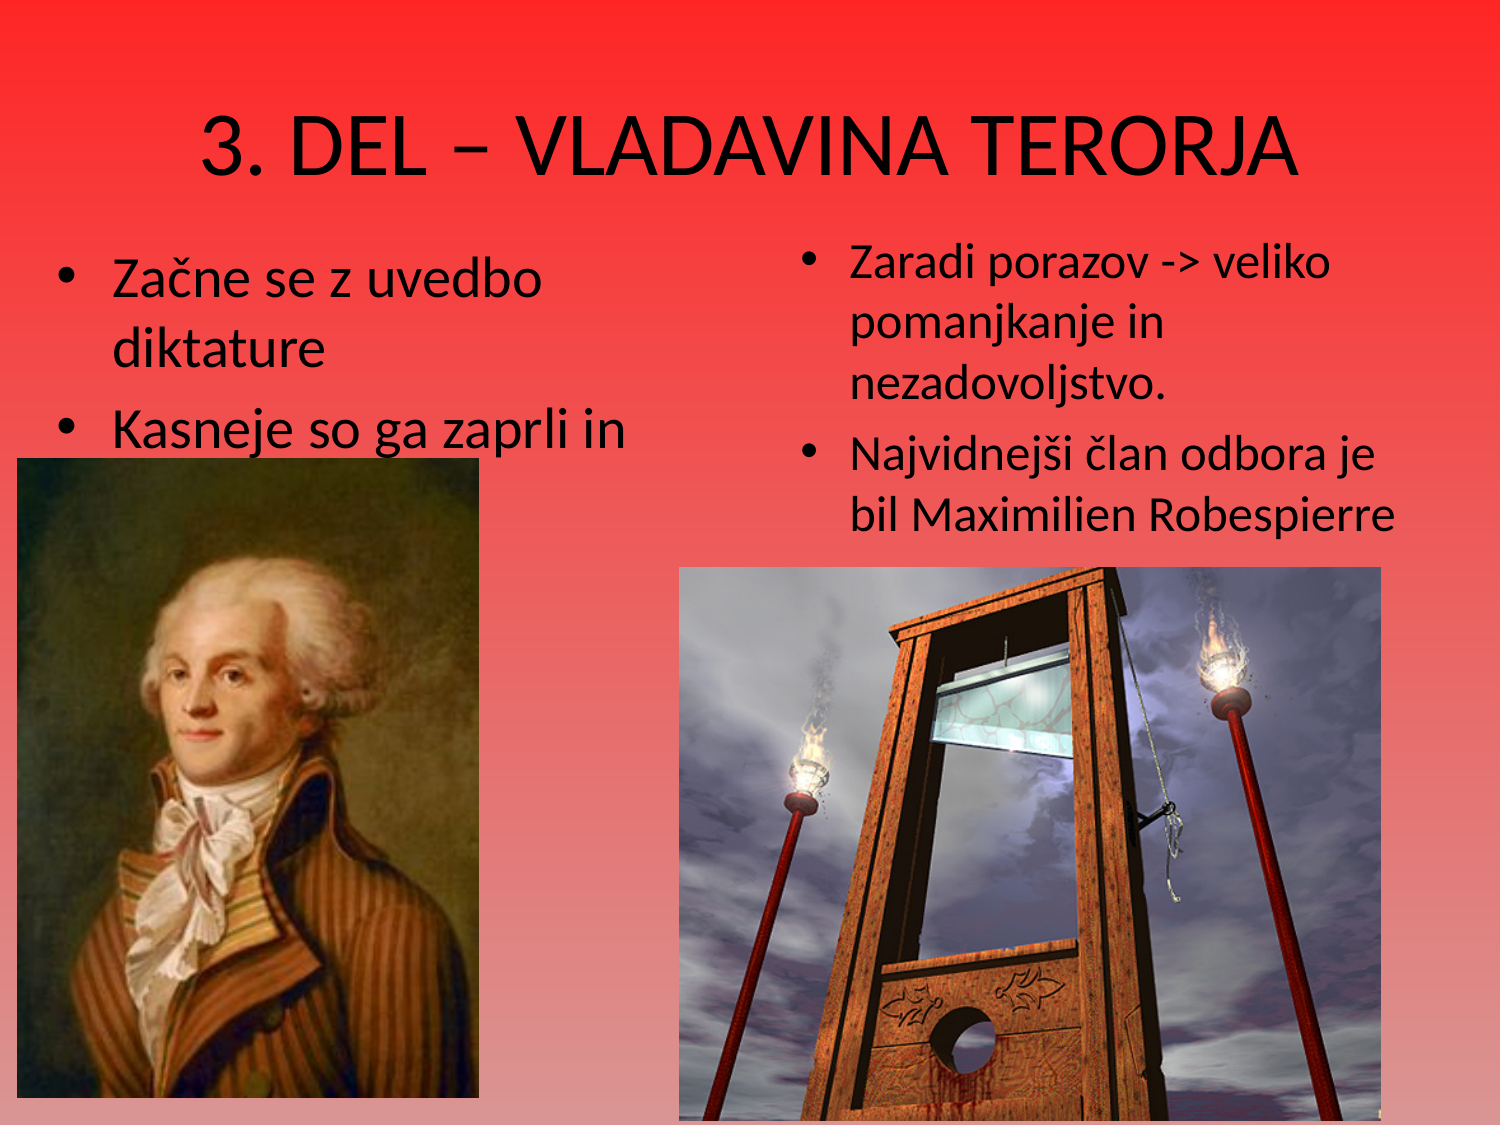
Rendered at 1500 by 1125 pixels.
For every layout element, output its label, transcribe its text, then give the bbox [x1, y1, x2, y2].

picture [679, 567, 1381, 1125]
list Začne se z uvedbo diktature Kasneje so ga zaprli in obglavili [41, 231, 656, 598]
list Zaradi porazov -> veliko pomanjkanje in nezadovoljstvo. Najvidnejši član odbora je bil Maximilien Robespierre [785, 220, 1424, 603]
picture [17, 458, 479, 1098]
title 3. DEL – VLADAVINA TERORJA [75, 45, 1425, 233]
